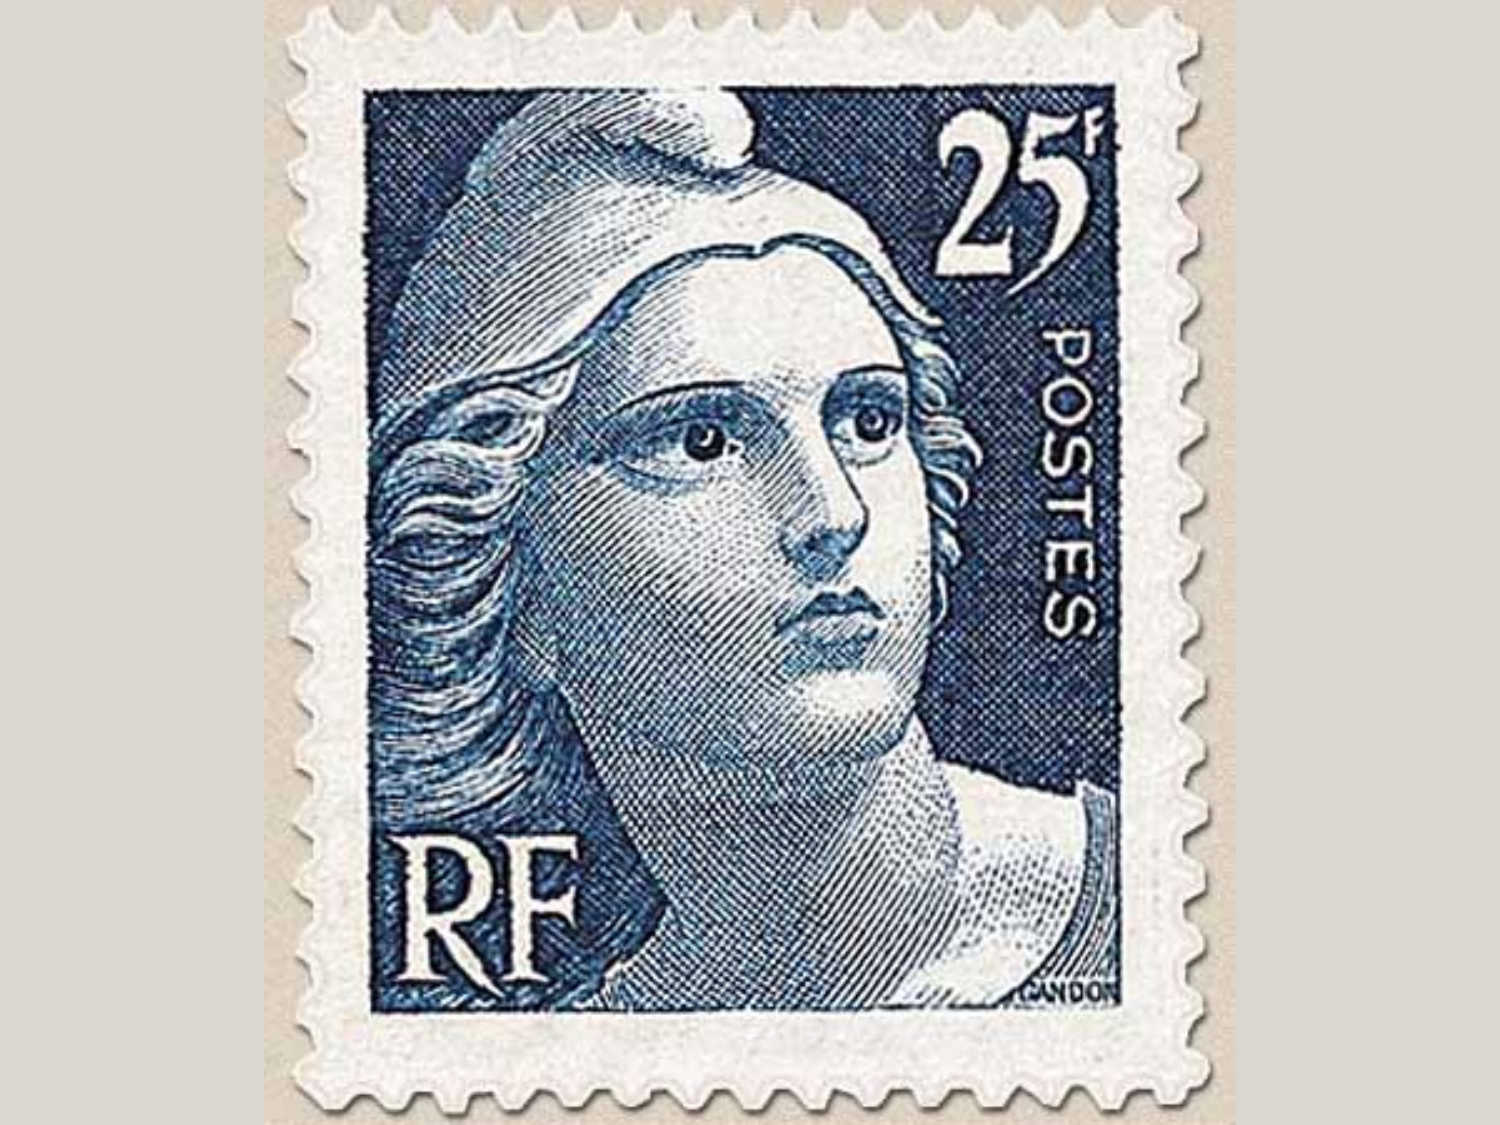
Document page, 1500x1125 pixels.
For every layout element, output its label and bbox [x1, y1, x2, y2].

picture [264, 0, 1236, 1125]
